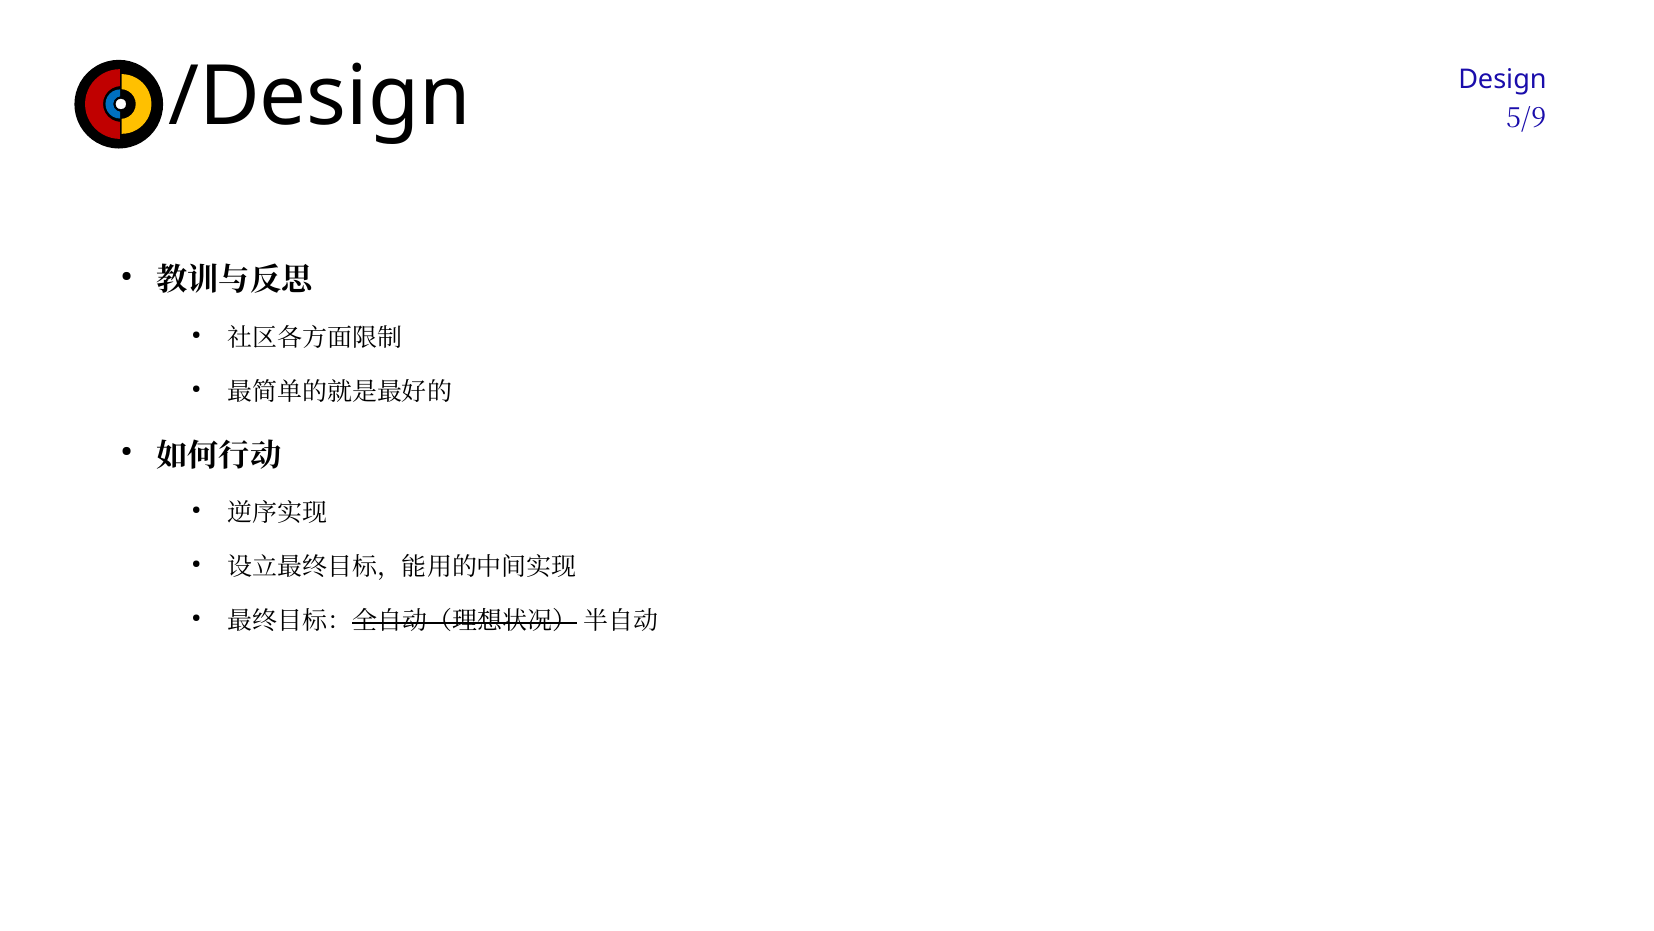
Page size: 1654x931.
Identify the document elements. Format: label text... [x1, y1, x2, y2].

text_box 教训与反思 社区各方面限制 最简单的就是最好的 如何行动 逆序实现 设立最终目标，能用的中间实现 最终目标：全自动（理想状况） 半自动 [106, 224, 992, 807]
picture [71, 57, 153, 151]
text_box Design <编号>/9 [1443, 52, 1654, 223]
text_box /Design [153, 28, 697, 163]
